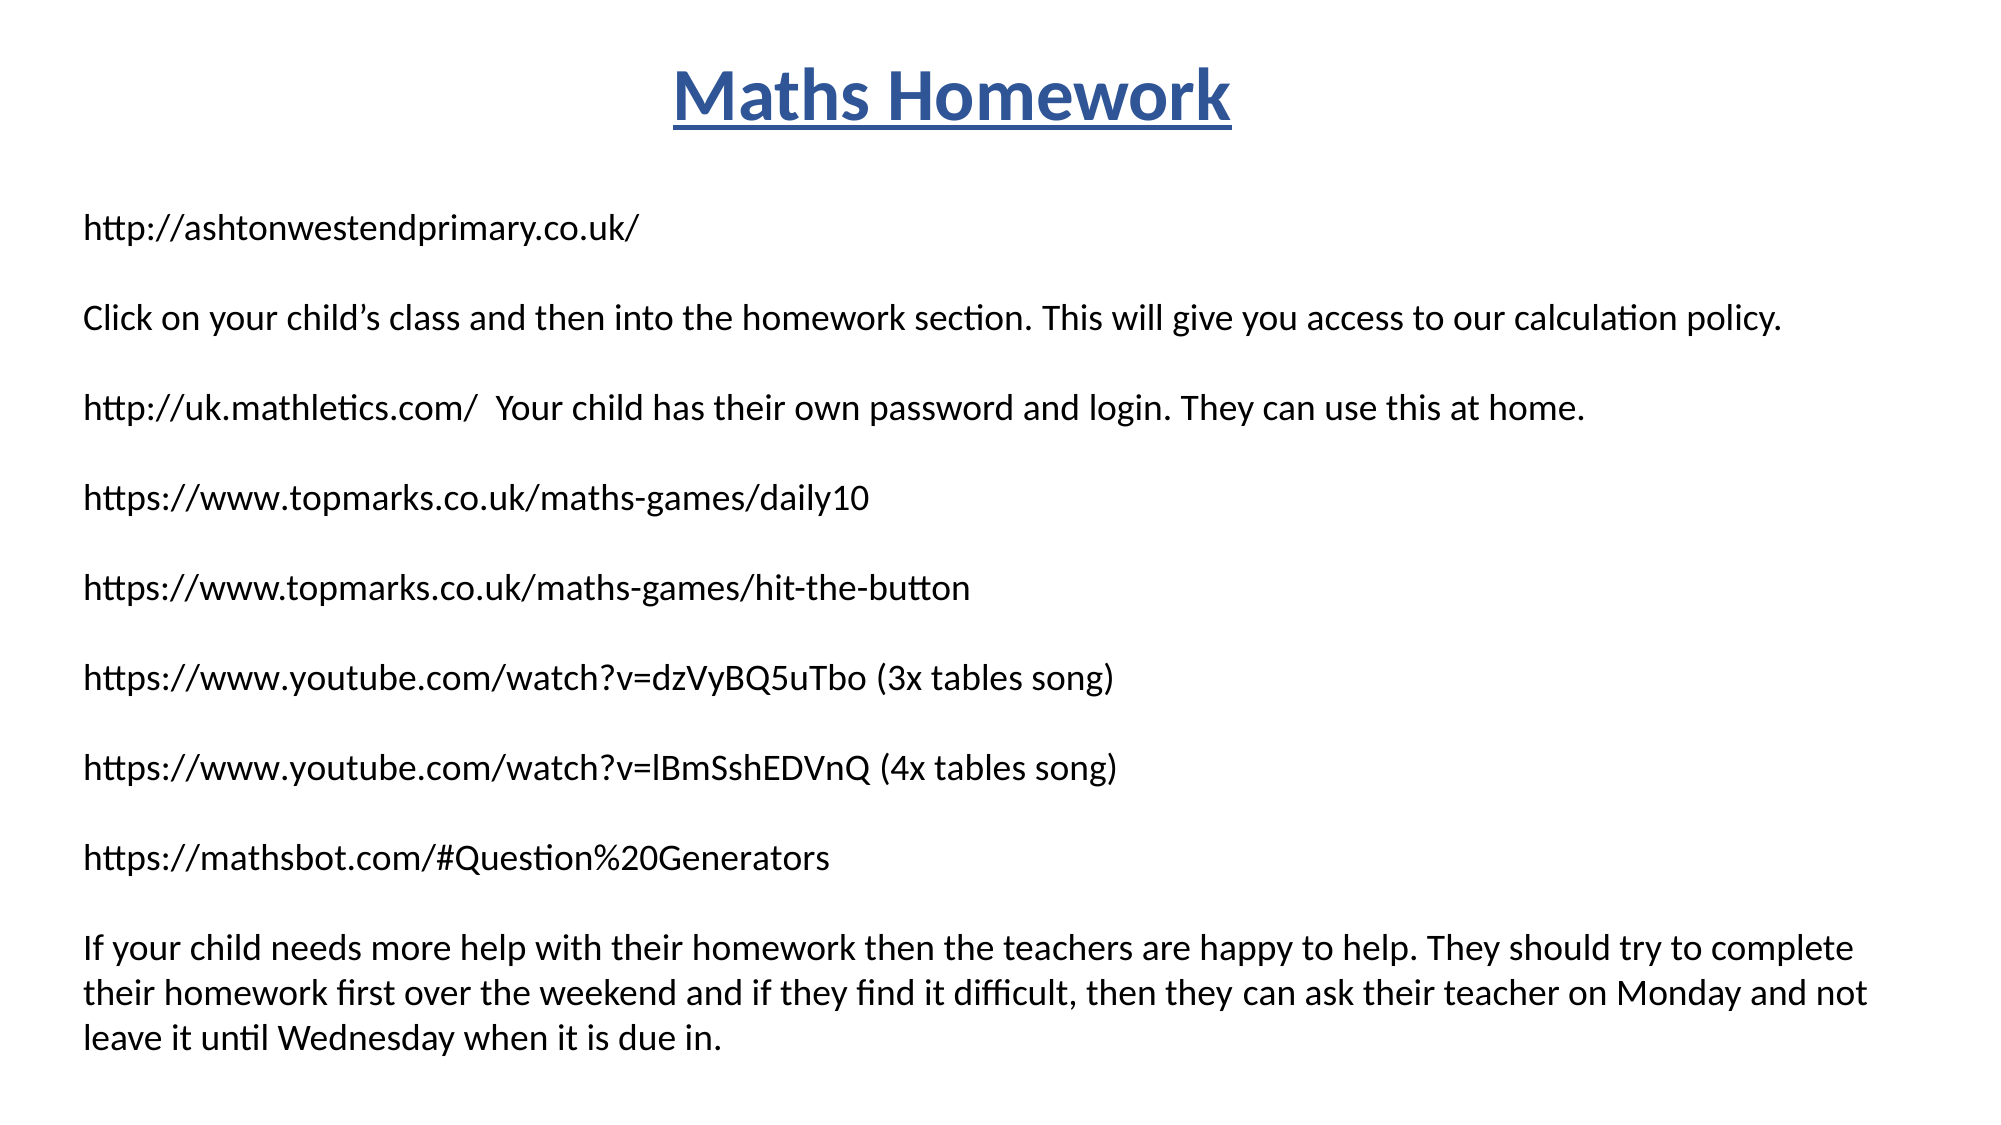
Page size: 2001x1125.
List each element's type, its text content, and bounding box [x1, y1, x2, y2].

title Maths Homework [202, 33, 1703, 145]
text_box http://ashtonwestendprimary.co.uk/ Click on your child’s class and then into the homework section. This will give you access to our calculation policy. http://uk.mathletics.com/ Your child has their own password and login. They can use this at home. https://www.topmarks.co.uk/maths-games/daily10 https://www.topmarks.co.uk/maths-games/hit-the-button https://www.youtube.com/watch?v=dzVyBQ5uTbo (3x tables song) https://www.youtube.com/watch?v=lBmSshEDVnQ (4x tables song) https://mathsbot.com/#Question%20Generators If your child needs more help with their homework then the teachers are happy to help. They should try to complete their homework first over the weekend and if they find it difficult, then they can ask their teacher on Monday and not leave it until Wednesday when it is due in. [68, 195, 1932, 1066]
